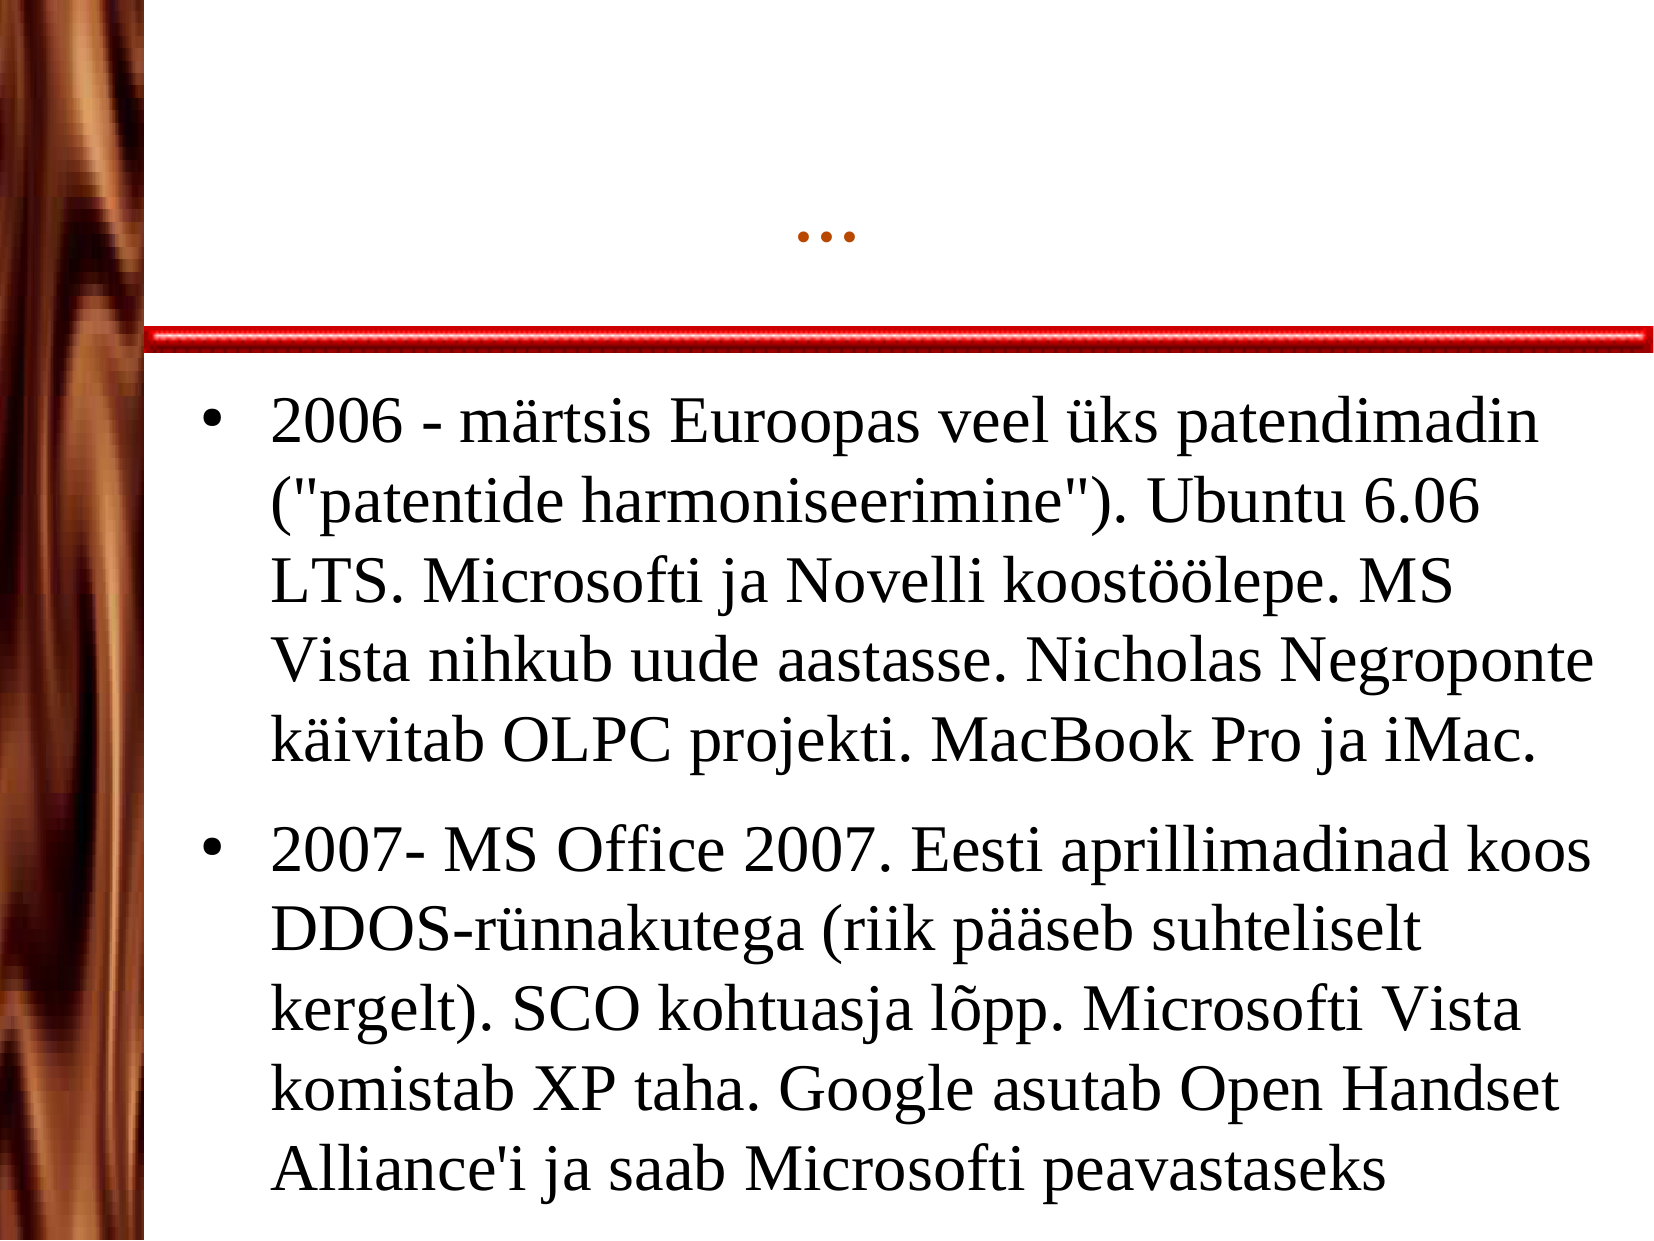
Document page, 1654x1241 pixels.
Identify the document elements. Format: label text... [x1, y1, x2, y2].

title ... [121, 100, 1533, 312]
picture [0, 0, 1654, 1240]
list 2006 - märtsis Euroopas veel üks patendimadin ("patentide harmoniseerimine"). Ubuntu 6.06 LTS. Microsofti ja Novelli koostöölepe. MS Vista nihkub uude aastasse. Nicholas Negroponte käivitab OLPC projekti. MacBook Pro ja iMac. 2007- MS Office 2007. Eesti aprillimadinad koos DDOS-rünnakutega (riik pääseb suhteliselt kergelt). SCO kohtuasja lõpp. Microsofti Vista komistab XP taha. Google asutab Open Handset Alliance'i ja saab Microsofti peavastaseks [188, 376, 1601, 1200]
